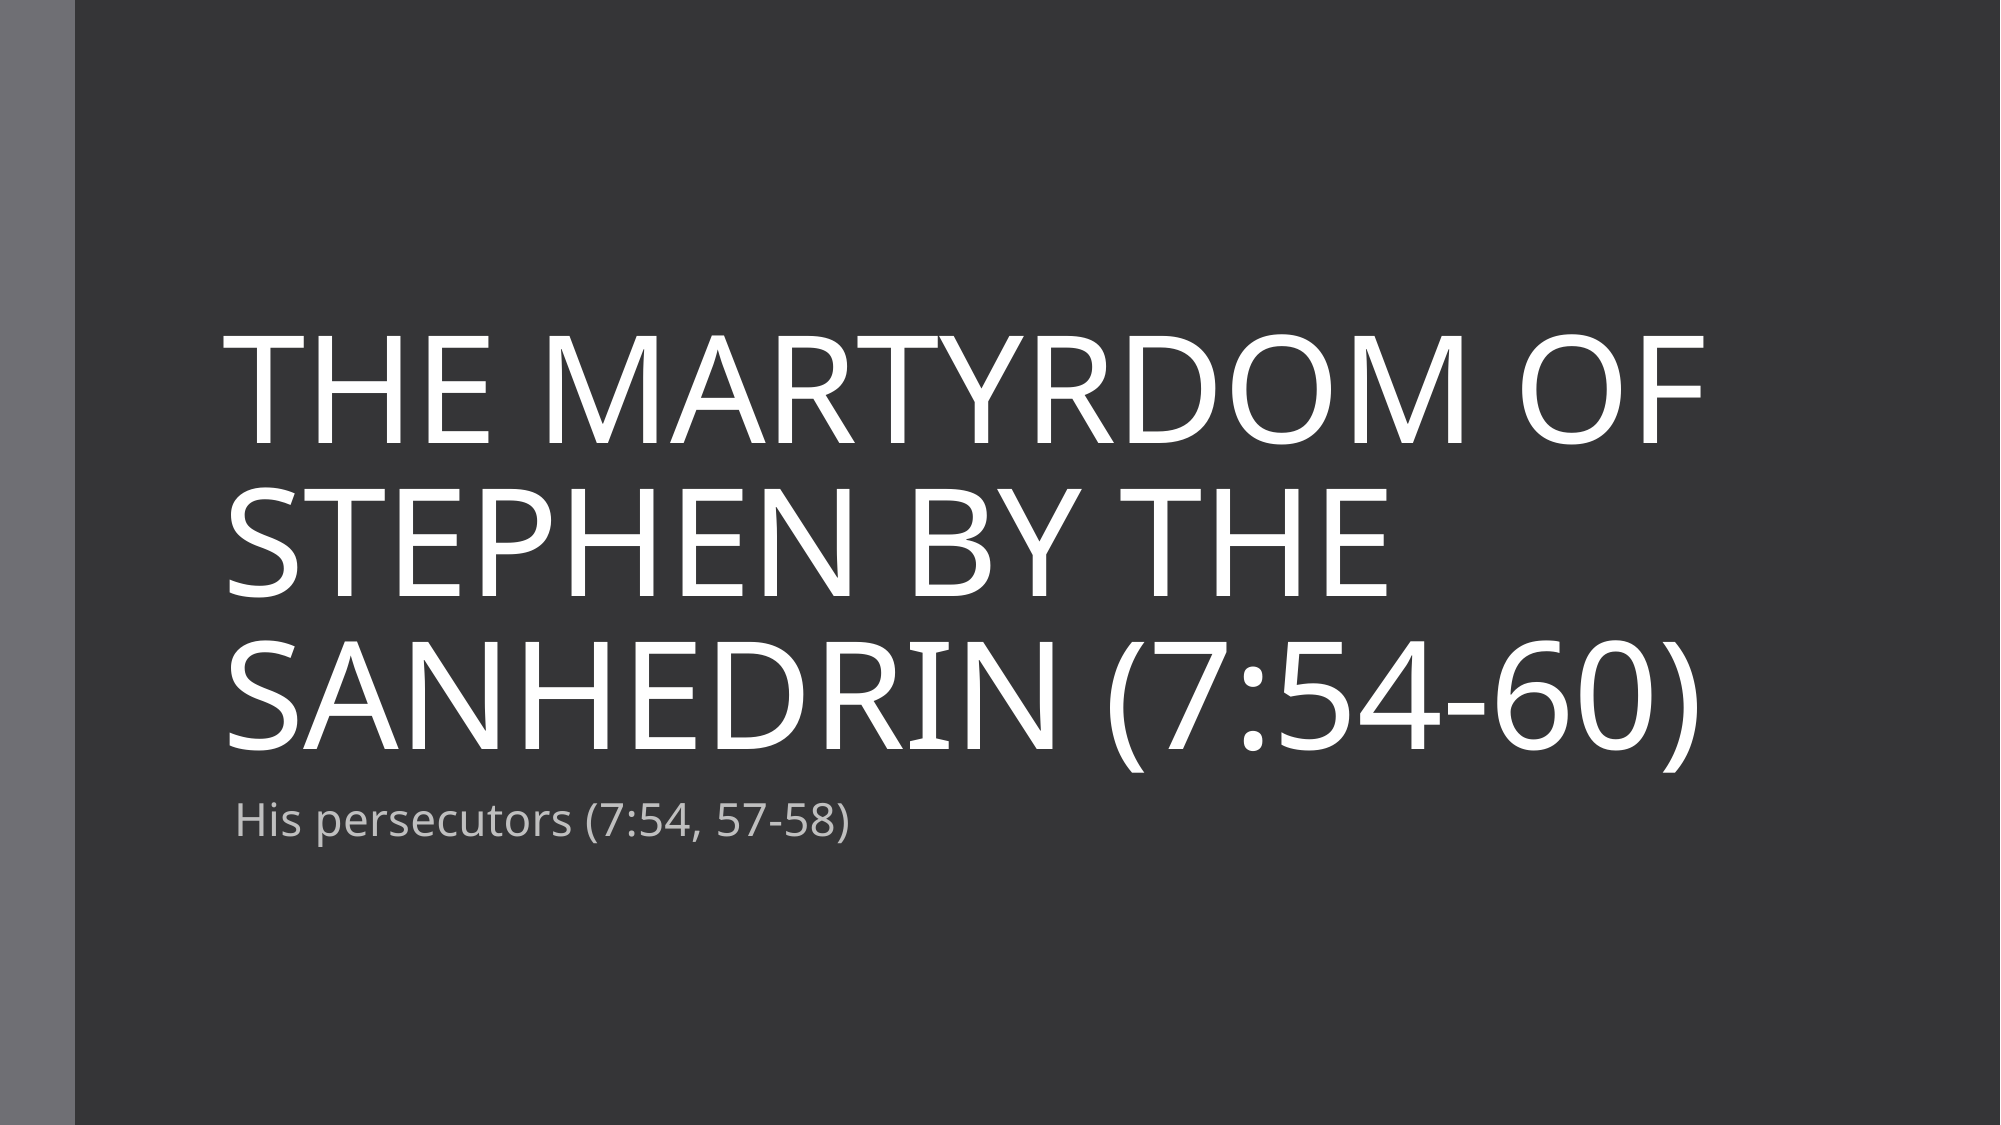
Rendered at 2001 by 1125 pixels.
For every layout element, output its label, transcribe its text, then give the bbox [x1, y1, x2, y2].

subtitle His persecutors (7:54, 57-58) [206, 787, 1752, 1066]
title THE MARTYRDOM OF STEPHEN BY THE SANHEDRIN (7:54-60) [206, 124, 1752, 787]
